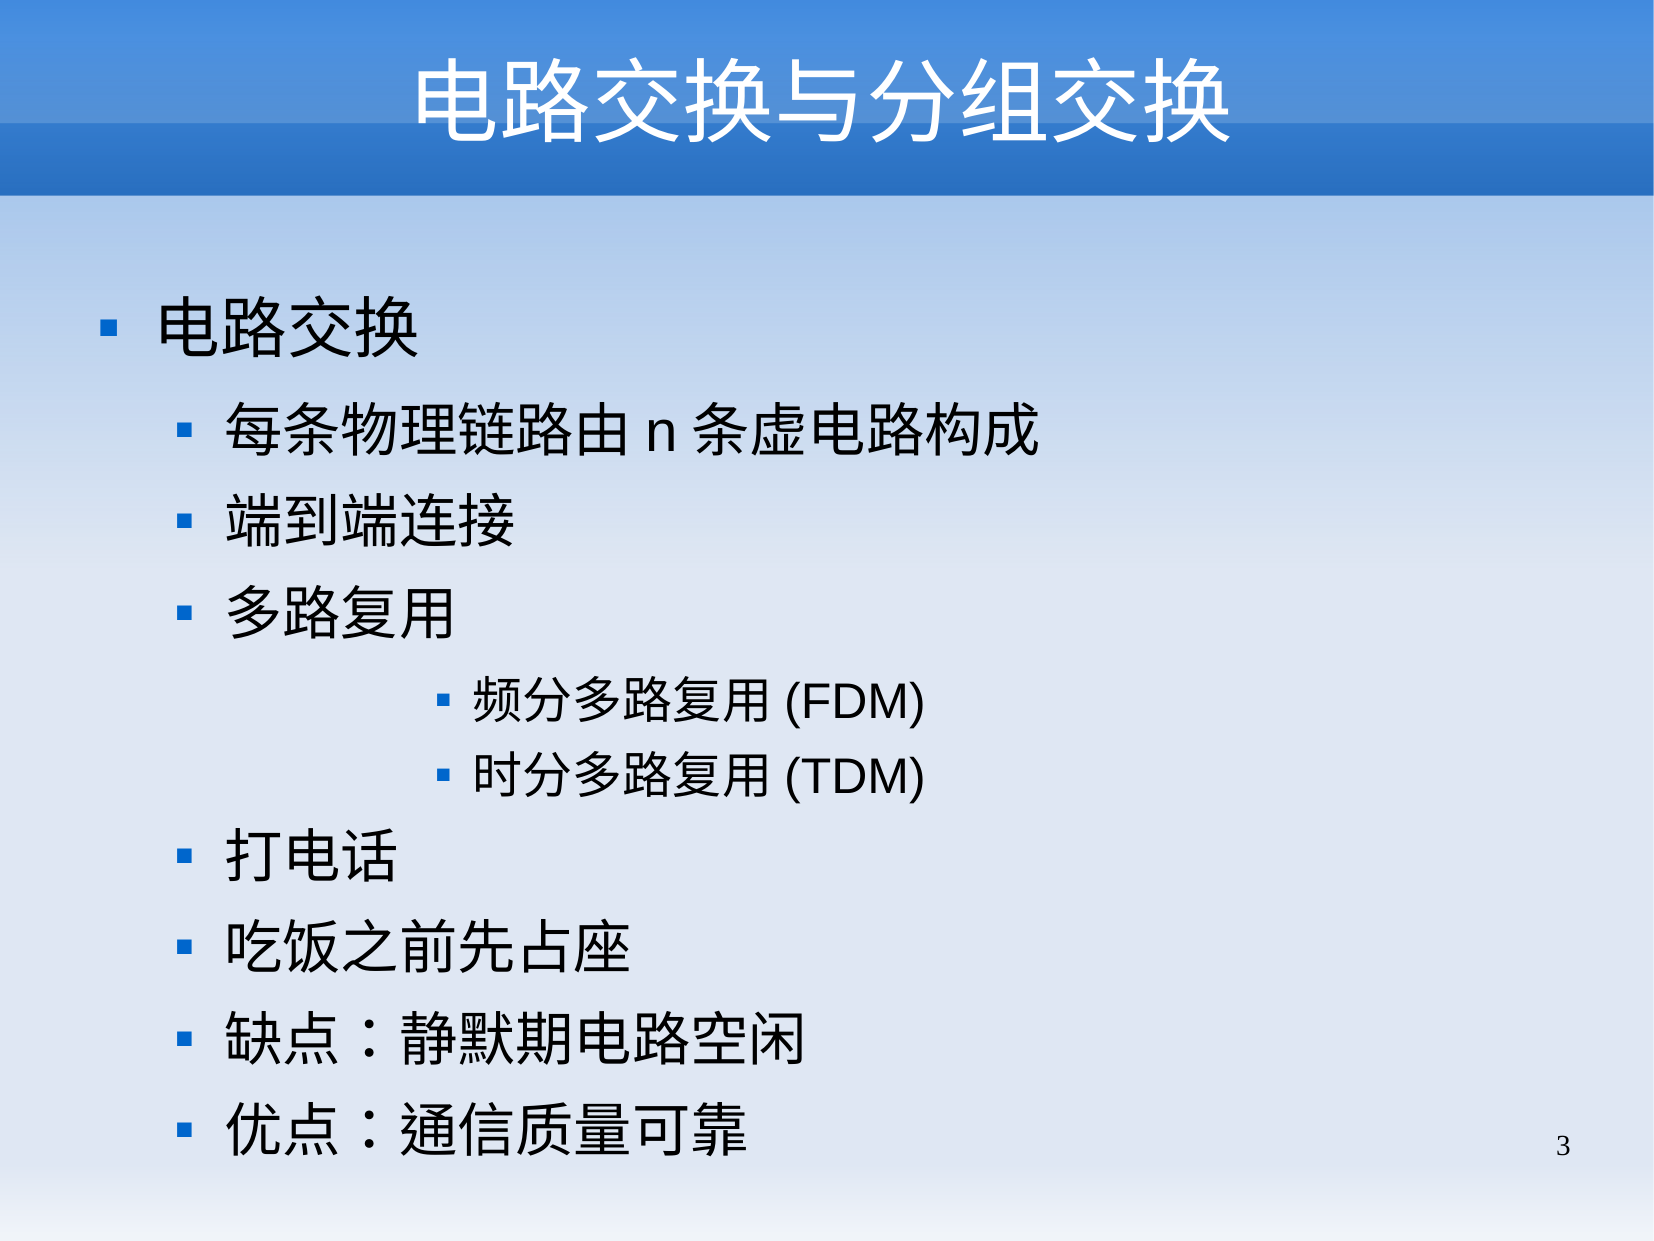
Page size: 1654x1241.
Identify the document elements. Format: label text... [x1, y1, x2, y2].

list 电路交换 每条物理链路由n条虚电路构成 端到端连接 多路复用 频分多路复用(FDM) 时分多路复用(TDM) 打电话 吃饭之前先占座 缺点：静默期电路空闲 优点：通信质量可靠 [82, 290, 1571, 1166]
picture [0, 0, 1654, 1241]
title 电路交换与分组交换 [76, 0, 1565, 208]
